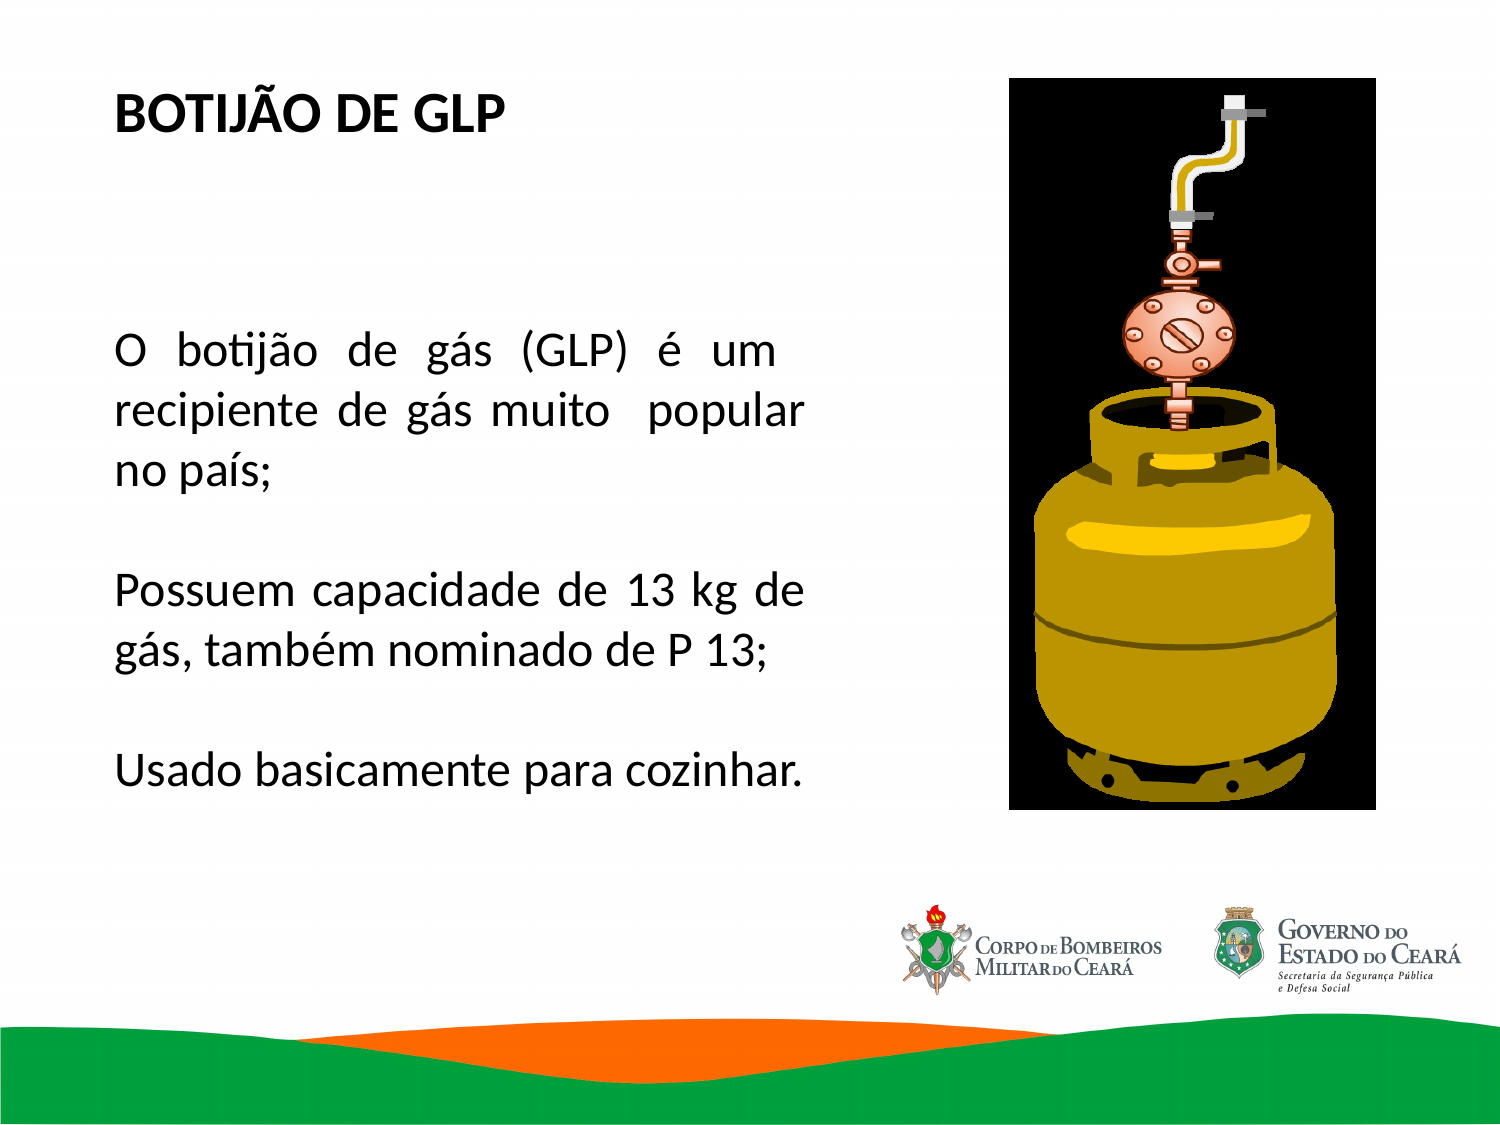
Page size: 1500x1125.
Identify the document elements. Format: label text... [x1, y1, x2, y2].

text_box BOTIJÃO DE GLP [100, 66, 851, 152]
text_box O botijão de gás (GLP) é um recipiente de gás muito popular no país; Possuem capacidade de 13 kg de gás, também nominado de P 13; Usado basicamente para cozinhar. [100, 218, 821, 804]
picture [0, 0, 1500, 1125]
